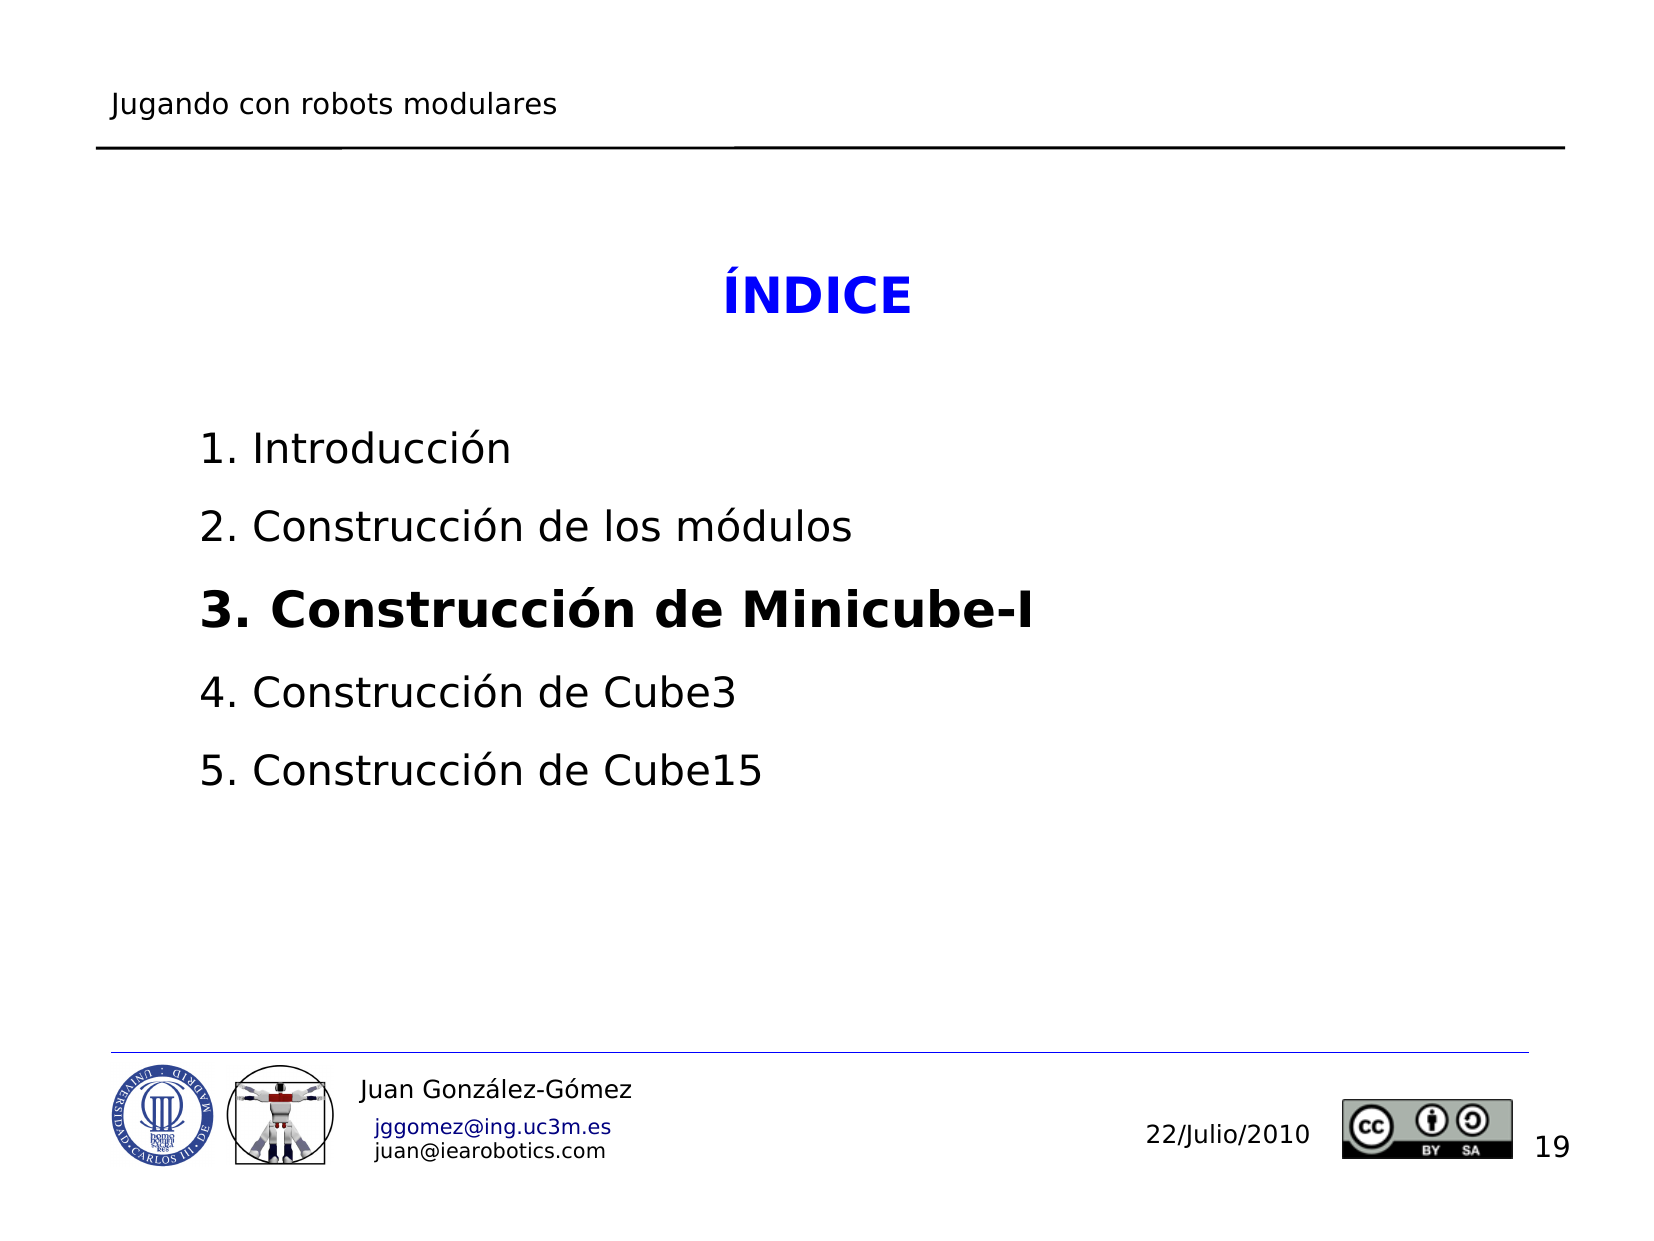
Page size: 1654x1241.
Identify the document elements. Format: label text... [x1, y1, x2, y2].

text_box Juan González-Gómez [345, 1068, 648, 1113]
picture [1342, 1099, 1513, 1159]
text_box Jugando con robots modulares [96, 79, 574, 129]
text_box jggomez@ing.uc3m.es juan@iearobotics.com [359, 1107, 627, 1172]
text_box ÍNDICE [708, 259, 929, 333]
text_box Introducción Construcción de los módulos Construcción de Minicube-I Construcción de Cube3 Construcción de Cube15 [184, 417, 1052, 803]
picture [110, 1062, 215, 1167]
text_box 22/Julio/2010 [1122, 1113, 1327, 1158]
picture [226, 1065, 334, 1165]
